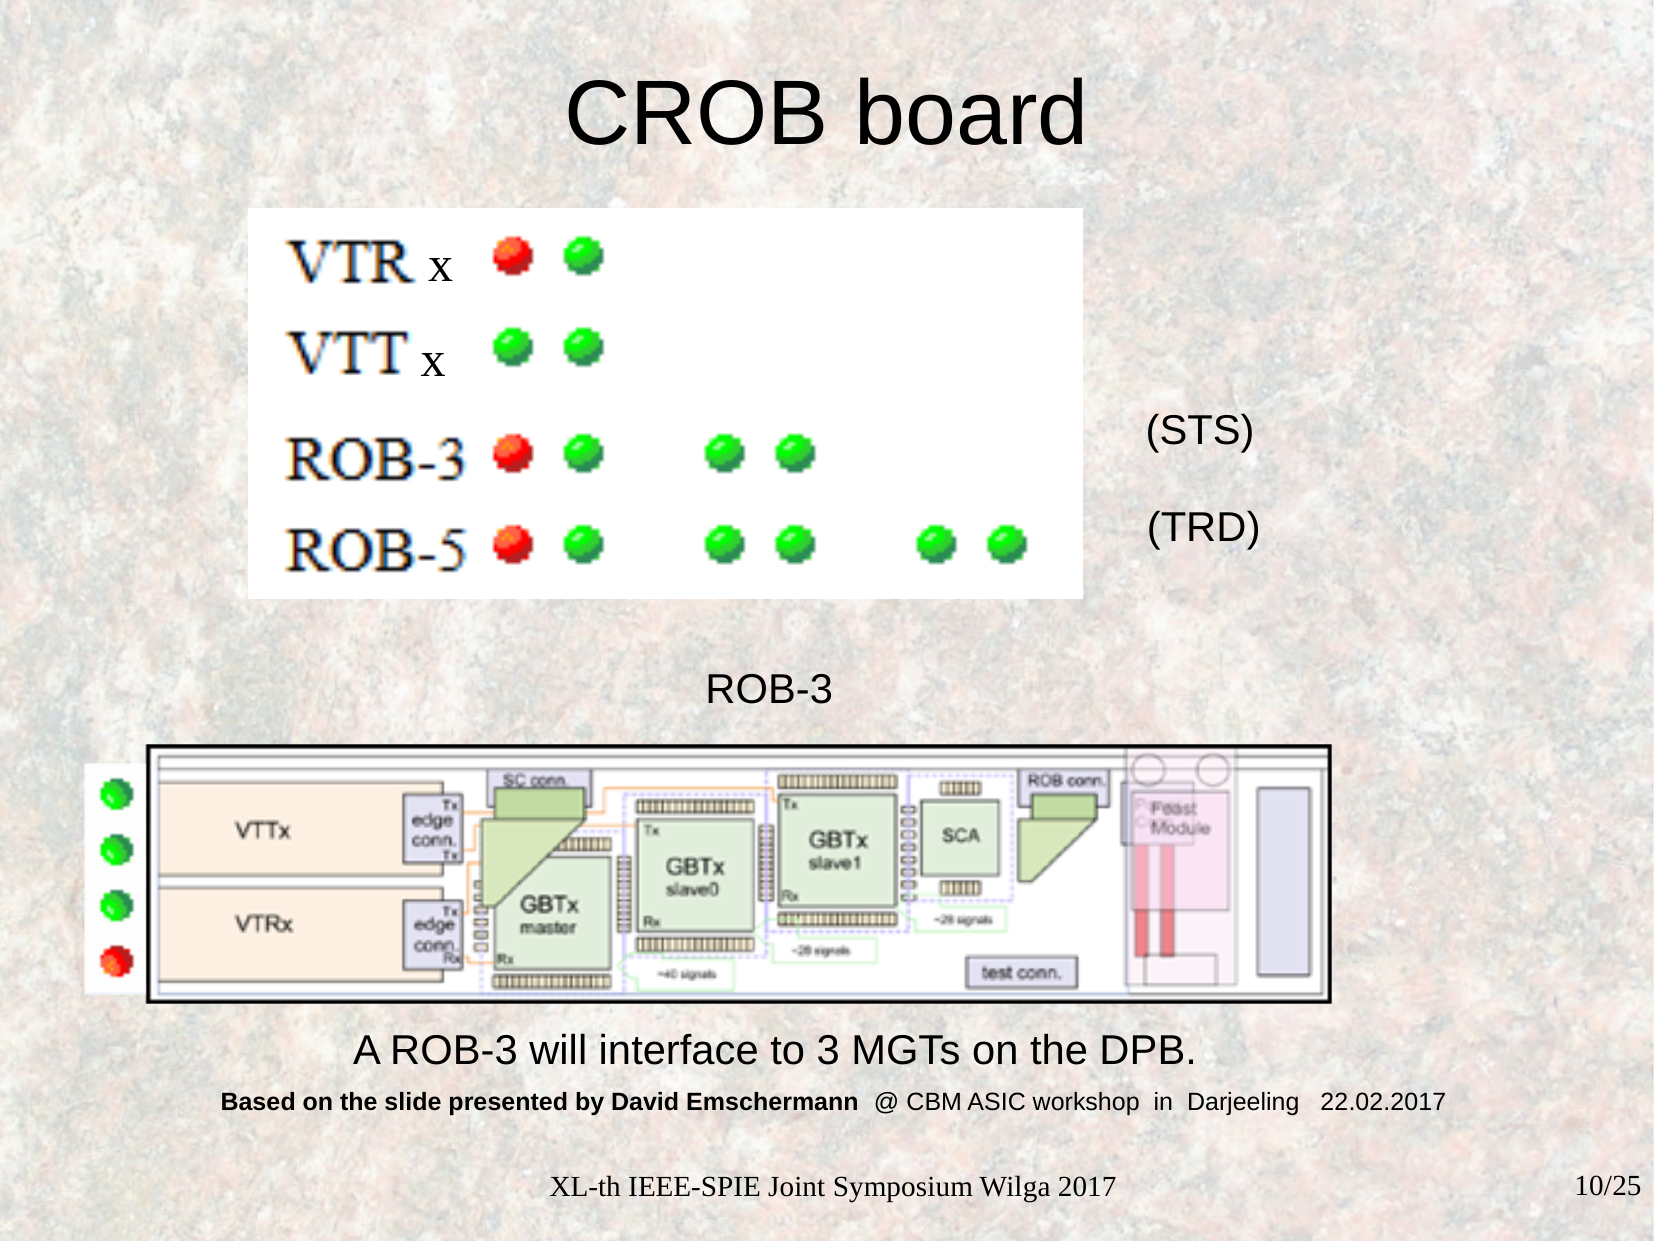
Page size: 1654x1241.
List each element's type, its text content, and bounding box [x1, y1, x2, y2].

text_box x [405, 318, 461, 394]
text_box ROB-3 [690, 654, 849, 720]
text_box x [413, 224, 469, 300]
text_box Based on the slide presented by David Emschermann @ CBM ASIC workshop in Darjeeling 22.02.2017 [173, 1080, 1477, 1152]
text_box (TRD) [1132, 492, 1276, 558]
text_box A ROB-3 will interface to 3 MGTs on the DPB. [62, 1015, 1489, 1081]
title CROB board [82, 49, 1571, 178]
text_box (STS) [1130, 395, 1270, 461]
picture [0, 0, 1654, 1241]
